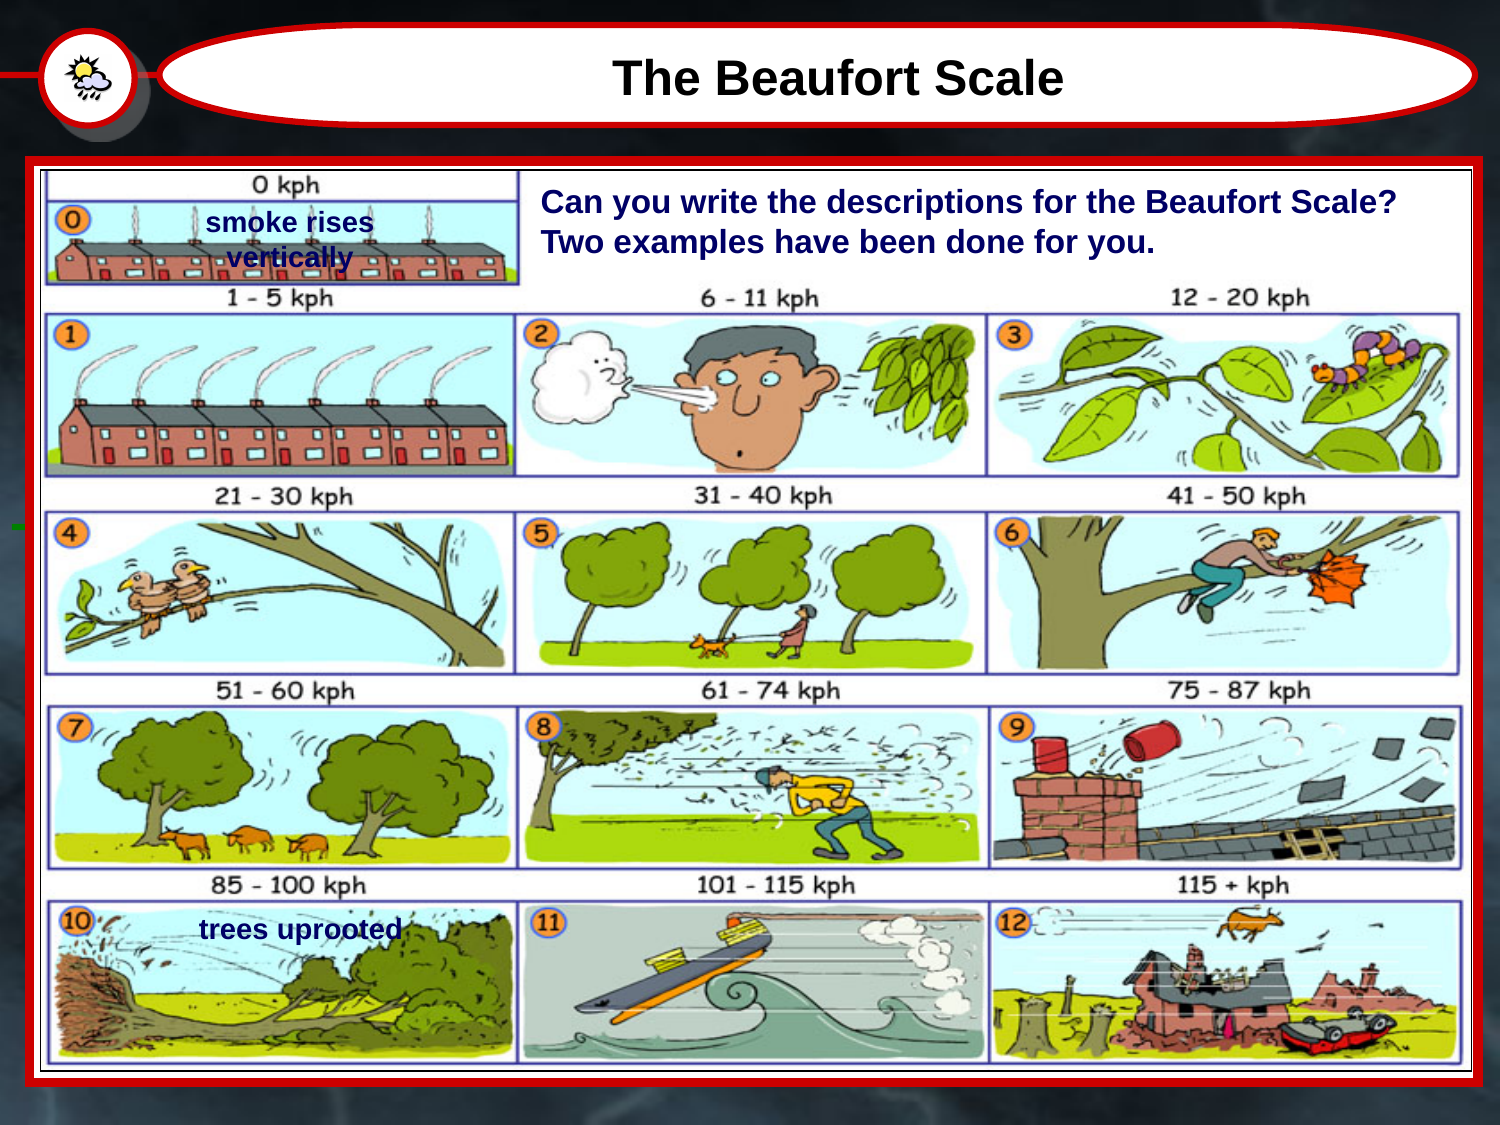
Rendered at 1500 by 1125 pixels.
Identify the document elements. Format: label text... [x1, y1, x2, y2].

picture [41, 170, 1471, 1071]
text_box [41, 30, 135, 126]
text_box The Beaufort Scale [289, 37, 1388, 113]
picture [64, 54, 112, 102]
text_box [29, 161, 1478, 1082]
text_box trees uprooted [184, 903, 418, 954]
text_box Can you write the descriptions for the Beaufort Scale? Two examples have been done for you. [526, 173, 1459, 268]
text_box smoke rises vertically [124, 196, 456, 281]
text_box [159, 24, 1475, 125]
